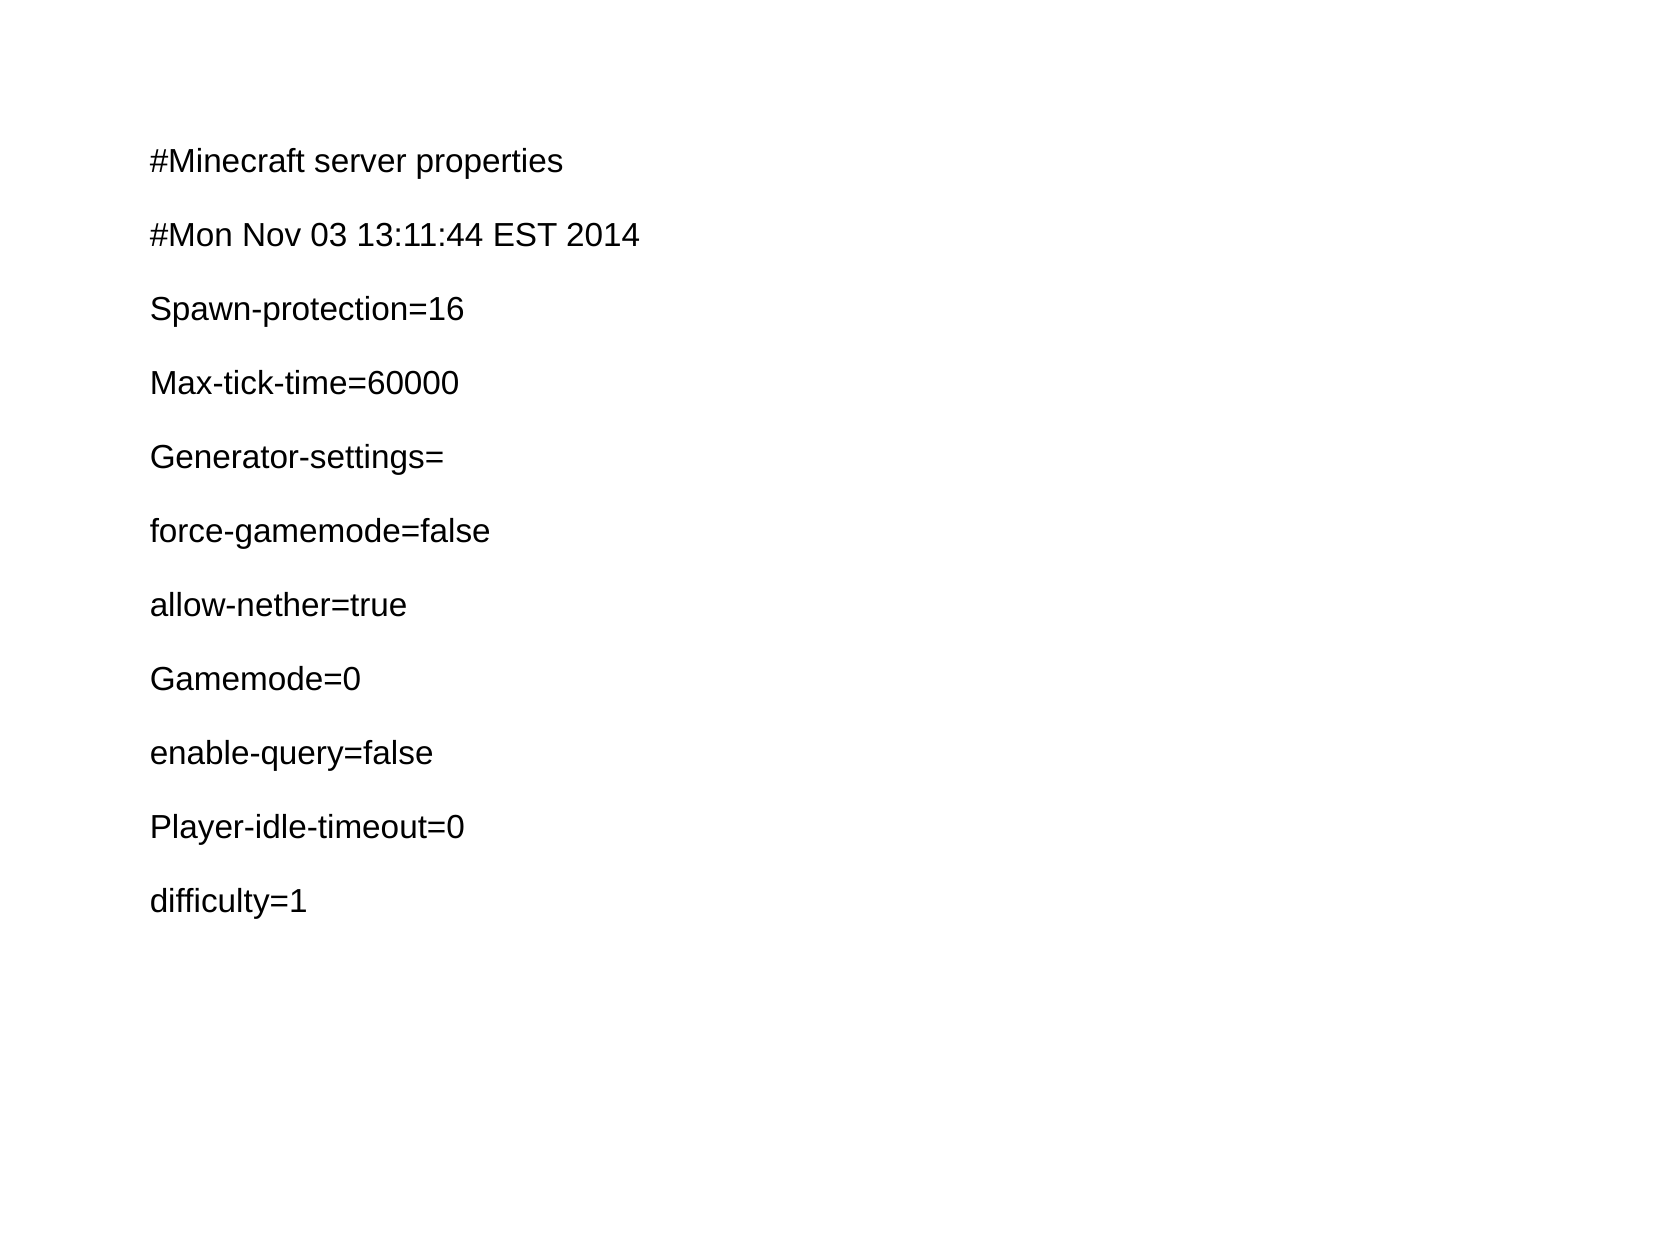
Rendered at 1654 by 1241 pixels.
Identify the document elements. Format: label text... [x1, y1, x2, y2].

text_box #Minecraft server properties #Mon Nov 03 13:11:44 EST 2014 Spawn-protection=16 Max-tick-time=60000 Generator-settings= force-gamemode=false allow-nether=true Gamemode=0 enable-query=false Player-idle-timeout=0 difficulty=1 [135, 135, 871, 970]
